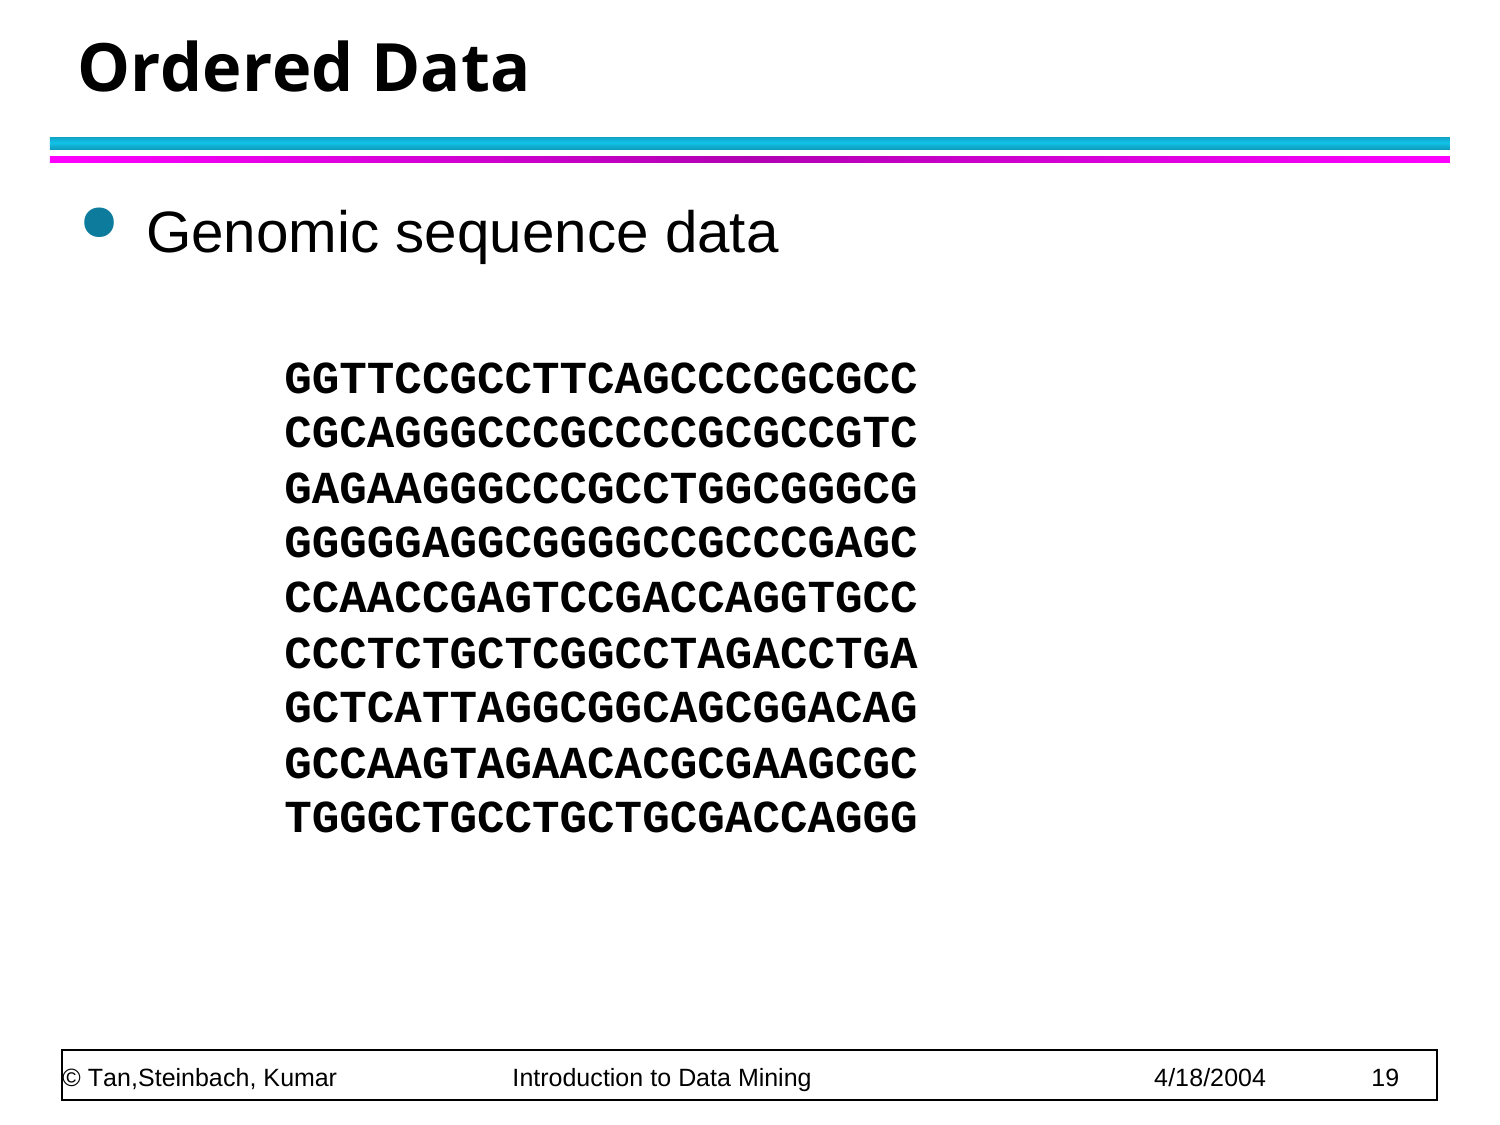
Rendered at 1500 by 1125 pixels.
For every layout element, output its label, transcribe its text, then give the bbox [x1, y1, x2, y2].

title Ordered Data [62, 22, 1421, 113]
chart [262, 299, 965, 899]
list Genomic sequence data [67, 187, 1432, 1038]
